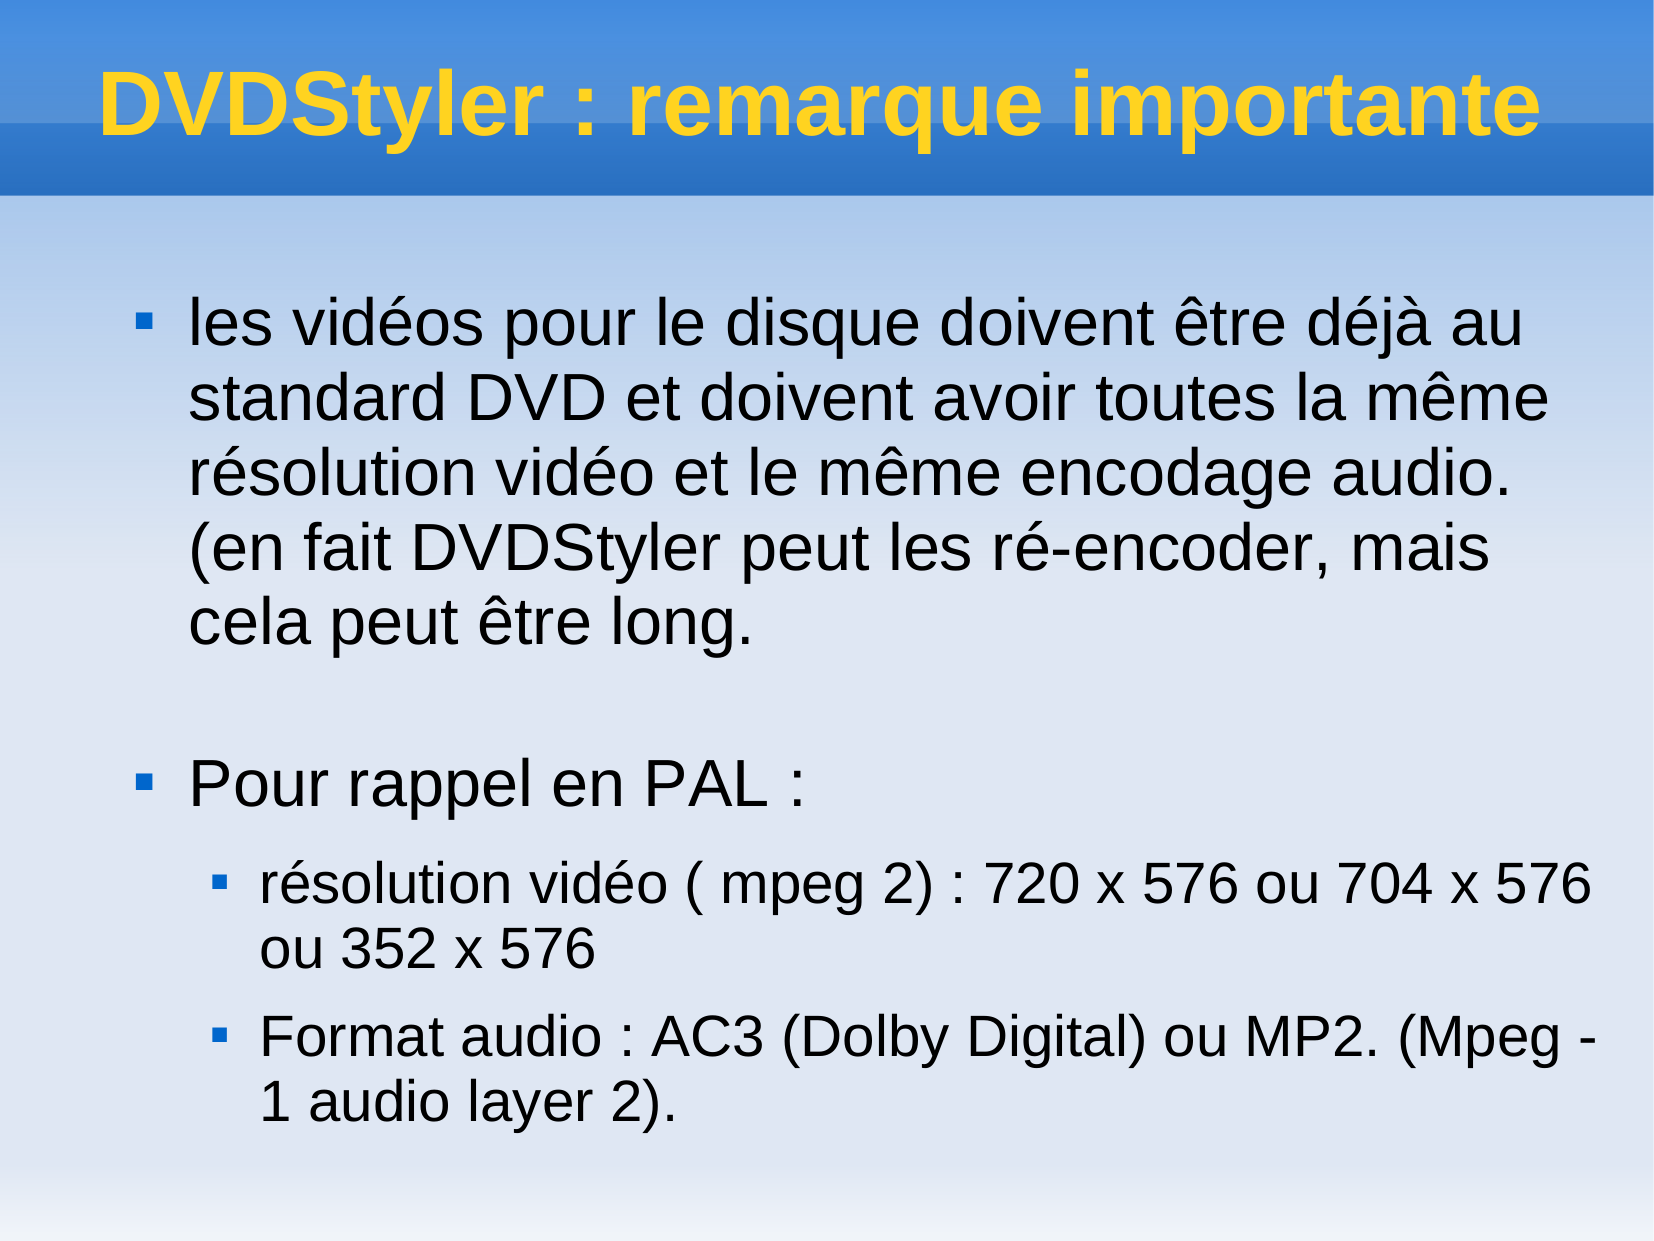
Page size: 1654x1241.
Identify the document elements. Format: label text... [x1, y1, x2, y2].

picture [0, 0, 1654, 1241]
title DVDStyler : remarque importante [76, 7, 1565, 200]
list les vidéos pour le disque doivent être déjà au standard DVD et doivent avoir toutes la même résolution vidéo et le même encodage audio. (en fait DVDStyler peut les ré-encoder, mais cela peut être long. Pour rappel en PAL : résolution vidéo ( mpeg 2) : 720 x 576 ou 704 x 576 ou 352 x 576 Format audio : AC3 (Dolby Digital) ou MP2. (Mpeg -1 audio layer 2). [118, 285, 1607, 1194]
